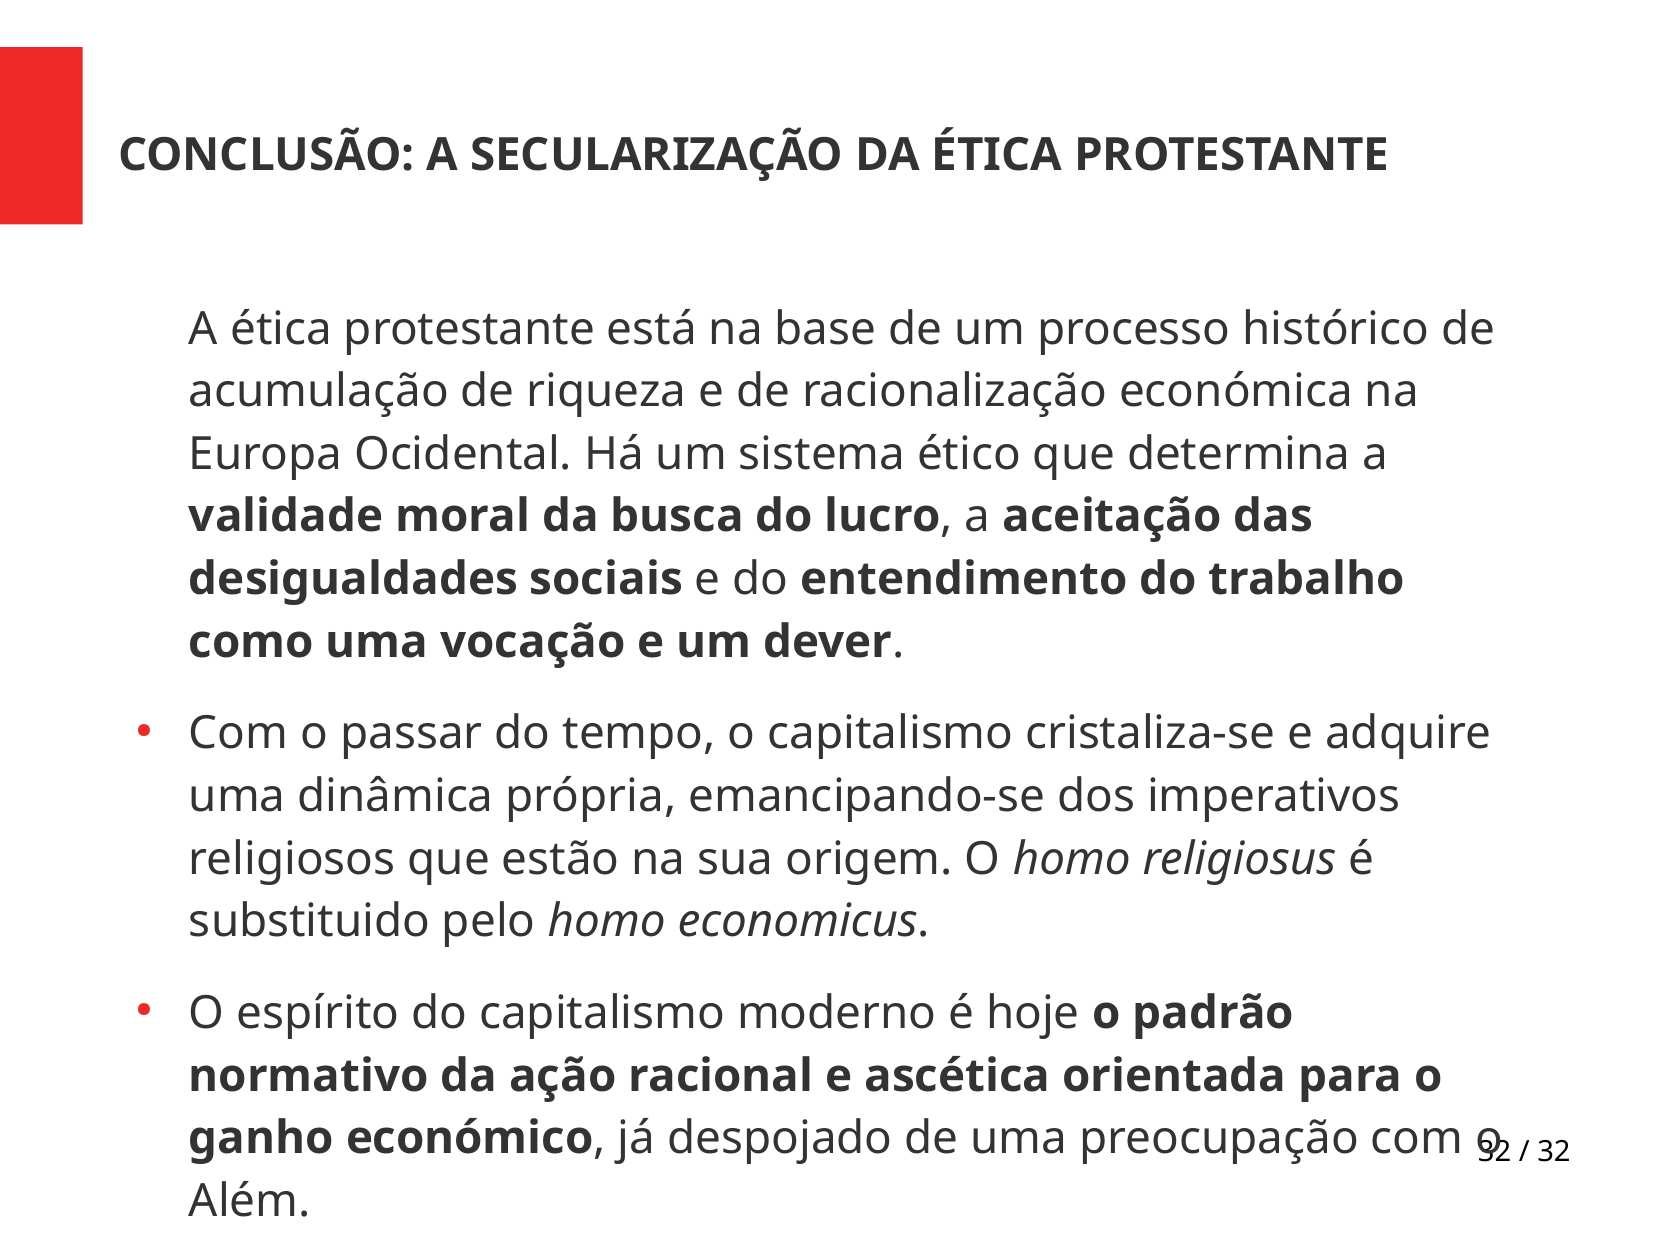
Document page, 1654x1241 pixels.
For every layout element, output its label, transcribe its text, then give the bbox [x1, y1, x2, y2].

title CONCLUSÃO: A SECULARIZAÇÃO DA ÉTICA PROTESTANTE [118, 49, 1571, 257]
list A ética protestante está na base de um processo histórico de acumulação de riqueza e de racionalização económica na Europa Ocidental. Há um sistema ético que determina a validade moral da busca do lucro, a aceitação das desigualdades sociais e do entendimento do trabalho como uma vocação e um dever. Com o passar do tempo, o capitalismo cristaliza-se e adquire uma dinâmica própria, emancipando-se dos imperativos religiosos que estão na sua origem. O homo religiosus é substituido pelo homo economicus. O espírito do capitalismo moderno é hoje o padrão normativo da ação racional e ascética orientada para o ganho económico, já despojado de uma preocupação com o Além. [118, 295, 1536, 1015]
